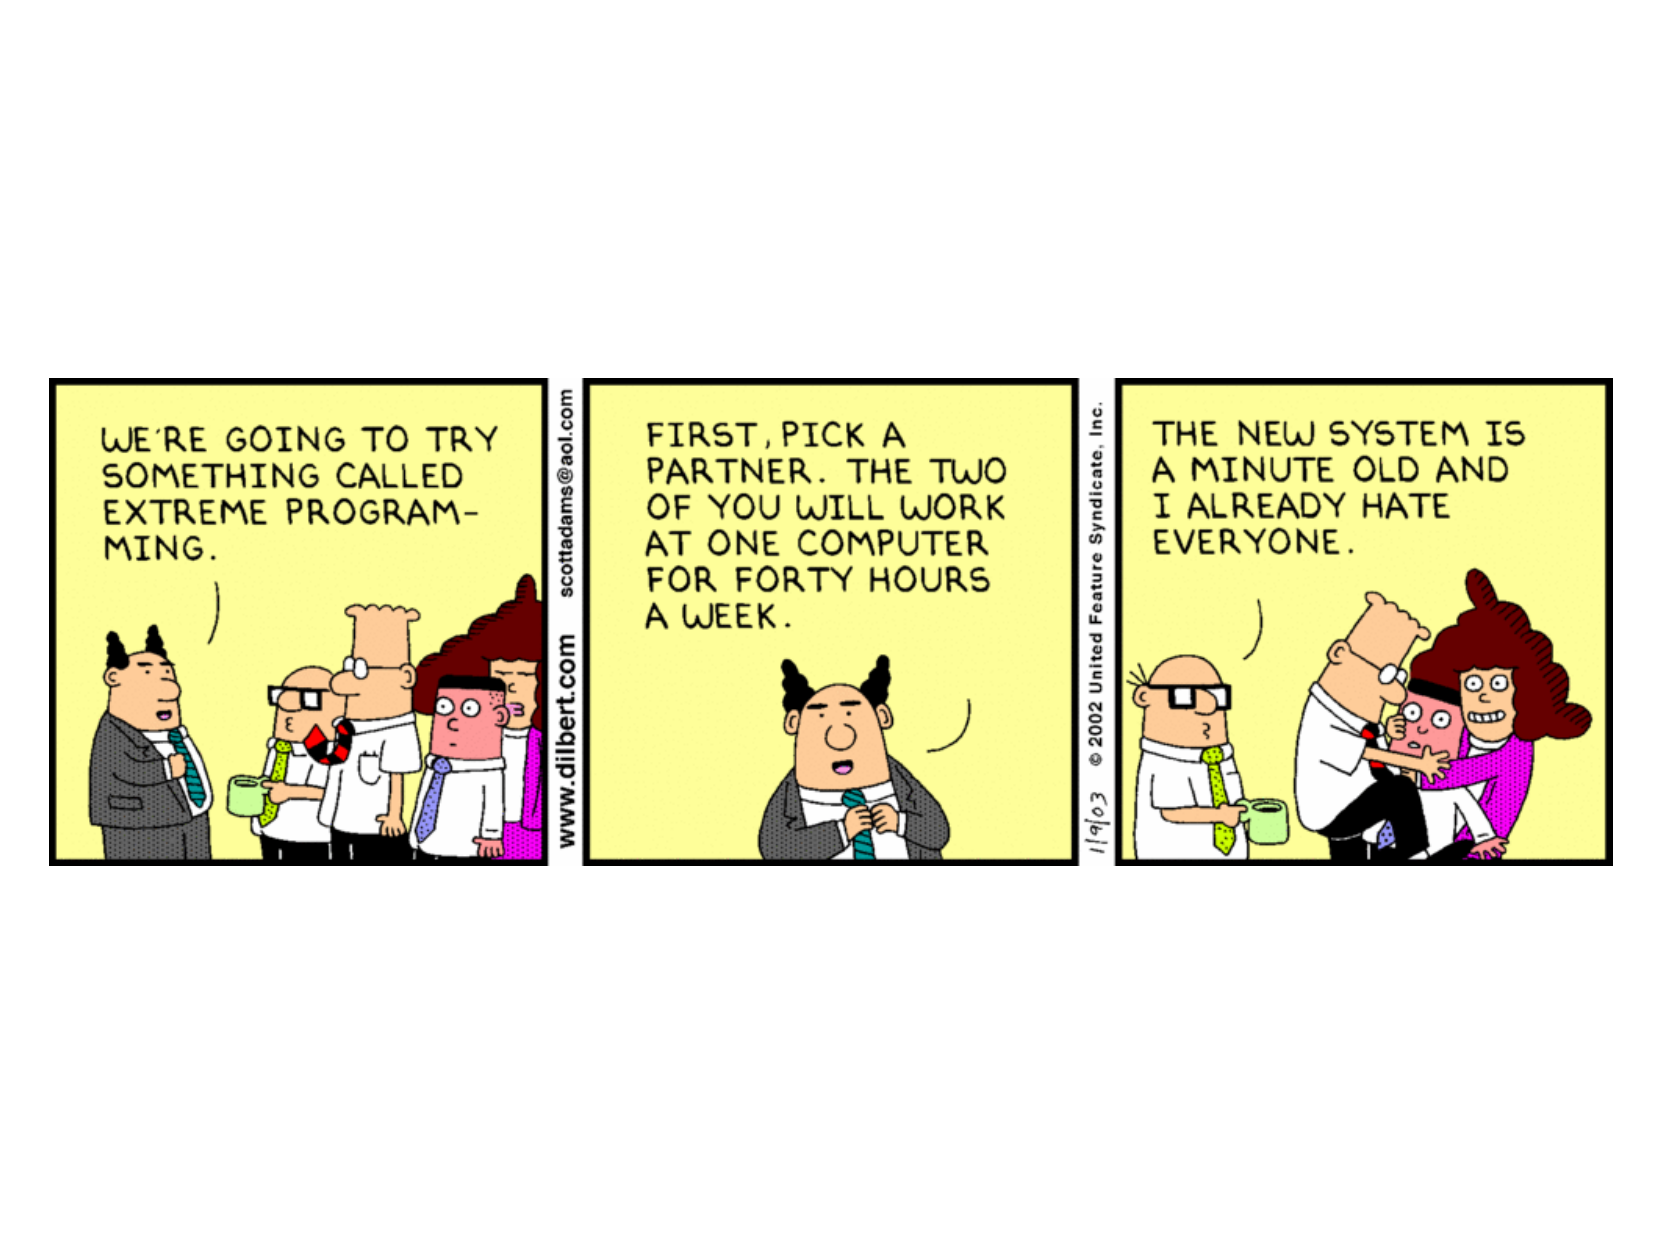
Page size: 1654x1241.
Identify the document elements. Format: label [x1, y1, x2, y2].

picture [49, 378, 1613, 866]
